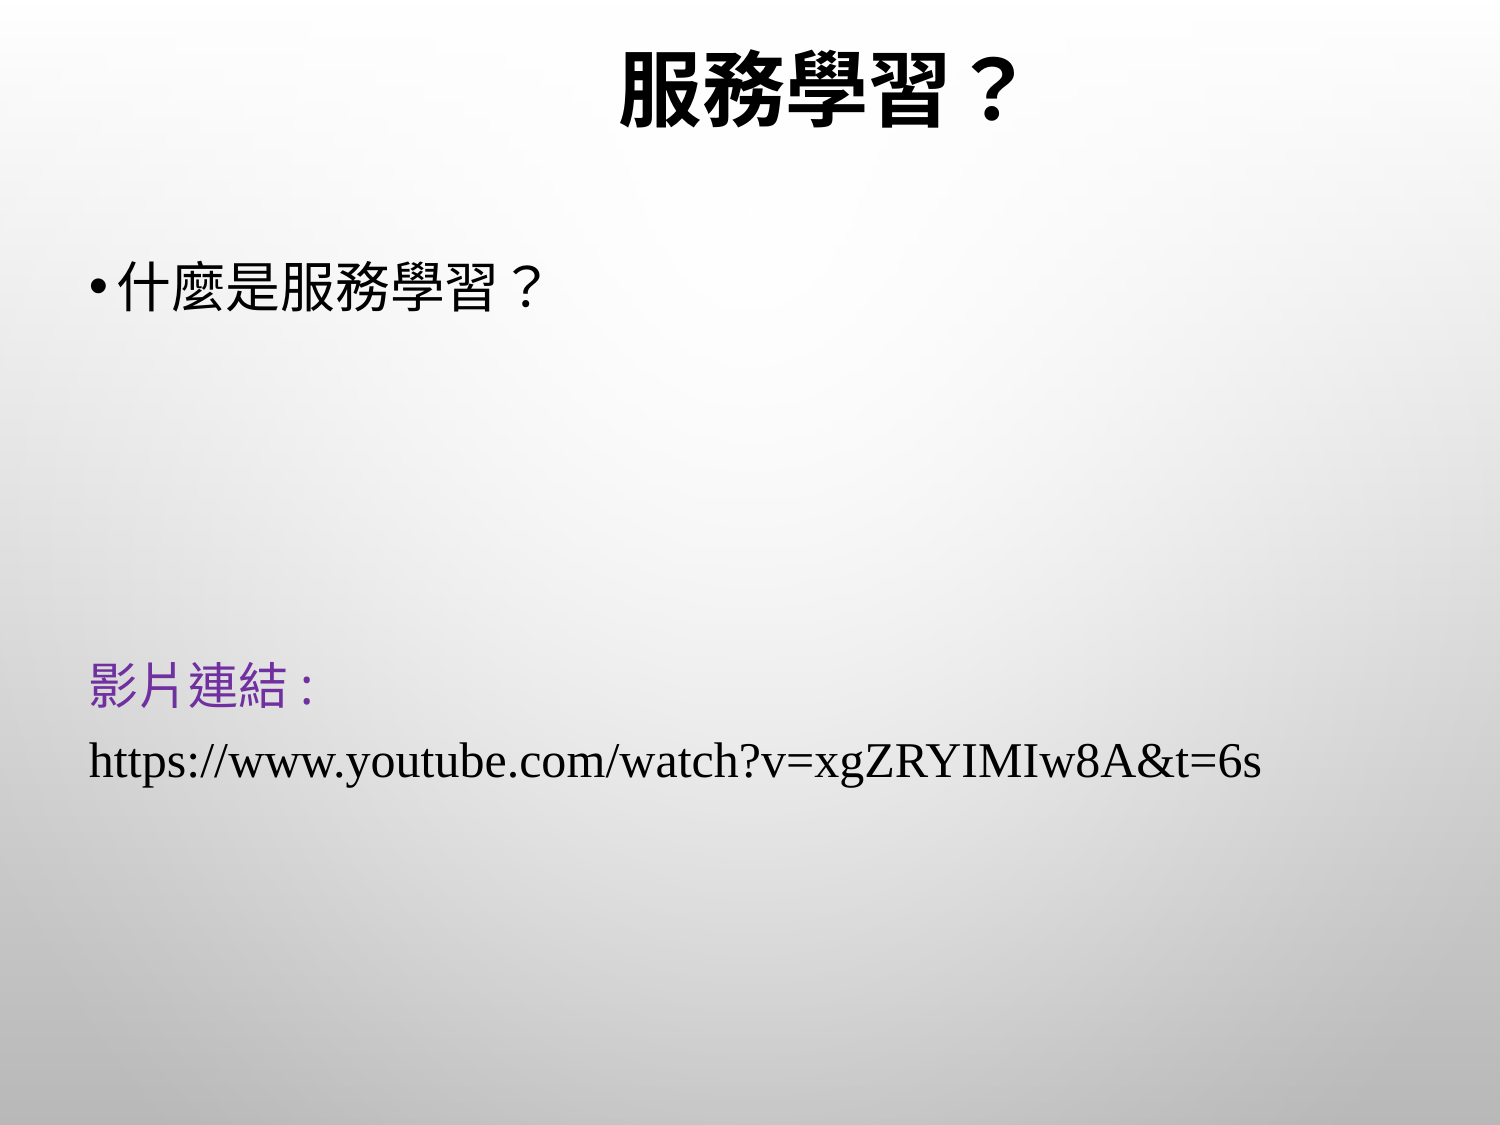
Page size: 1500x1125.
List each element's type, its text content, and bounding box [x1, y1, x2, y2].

list 什麼是服務學習？ [73, 231, 1350, 327]
text_box 影片連結: https://www.youtube.com/watch?v=xgZRYIMIw8A&t=6s [74, 527, 1385, 867]
title 服務學習？ [76, 0, 1427, 188]
